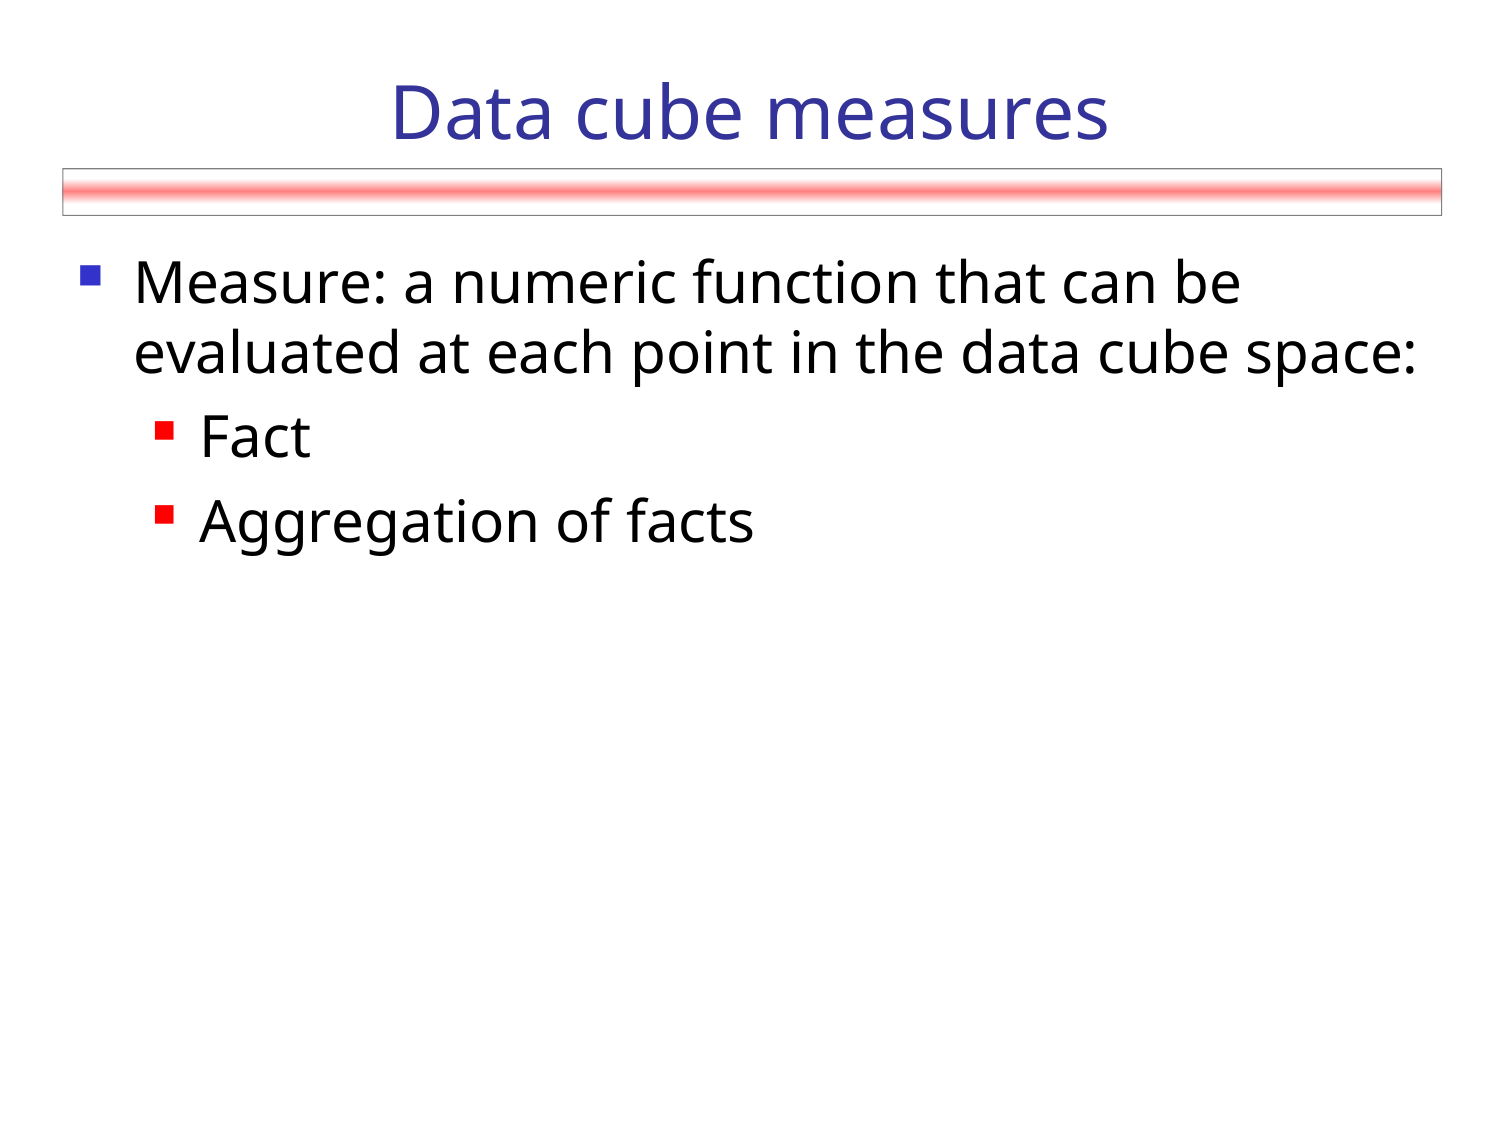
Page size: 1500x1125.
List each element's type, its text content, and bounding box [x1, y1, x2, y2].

title Data cube measures [62, 49, 1438, 163]
list Measure: a numeric function that can be evaluated at each point in the data cube space: Fact Aggregation of facts [62, 237, 1438, 1063]
